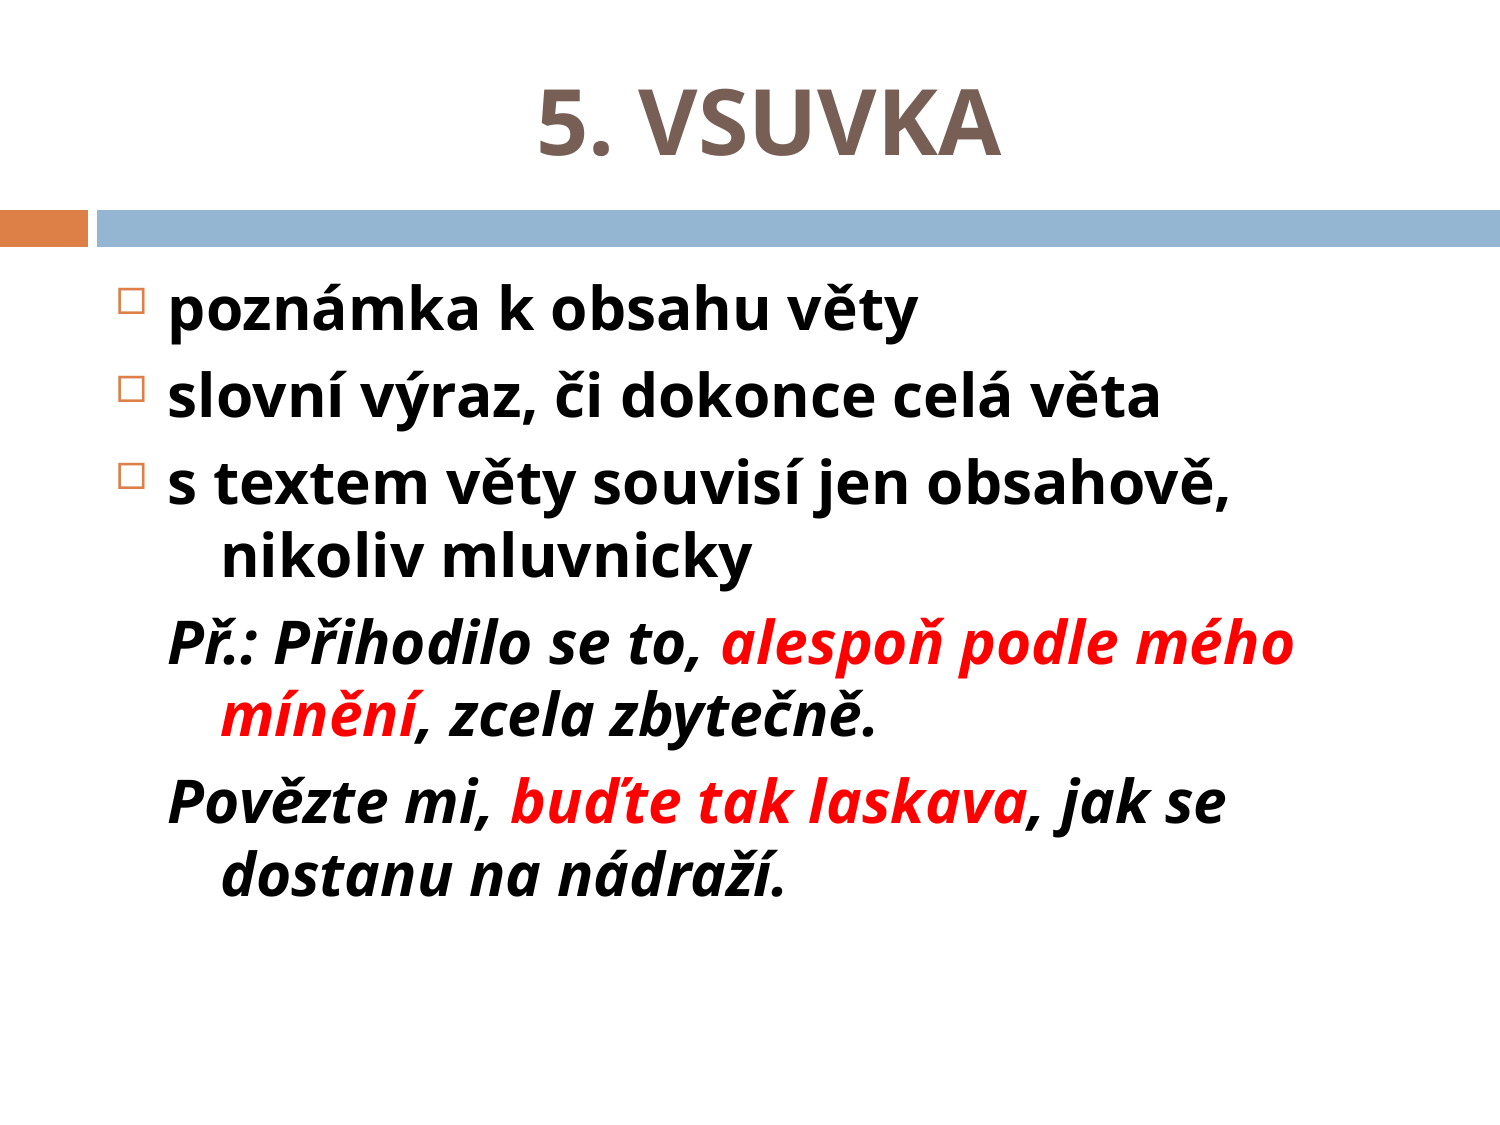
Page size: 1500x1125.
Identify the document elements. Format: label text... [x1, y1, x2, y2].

list poznámka k obsahu věty slovní výraz, či dokonce celá věta s textem věty souvisí jen obsahově, nikoliv mluvnicky Př.: Přihodilo se to, alespoň podle mého mínění, zcela zbytečně. Povězte mi, buďte tak laskava, jak se dostanu na nádraží. [100, 262, 1438, 1000]
title 5. VSUVKA [100, 37, 1438, 201]
